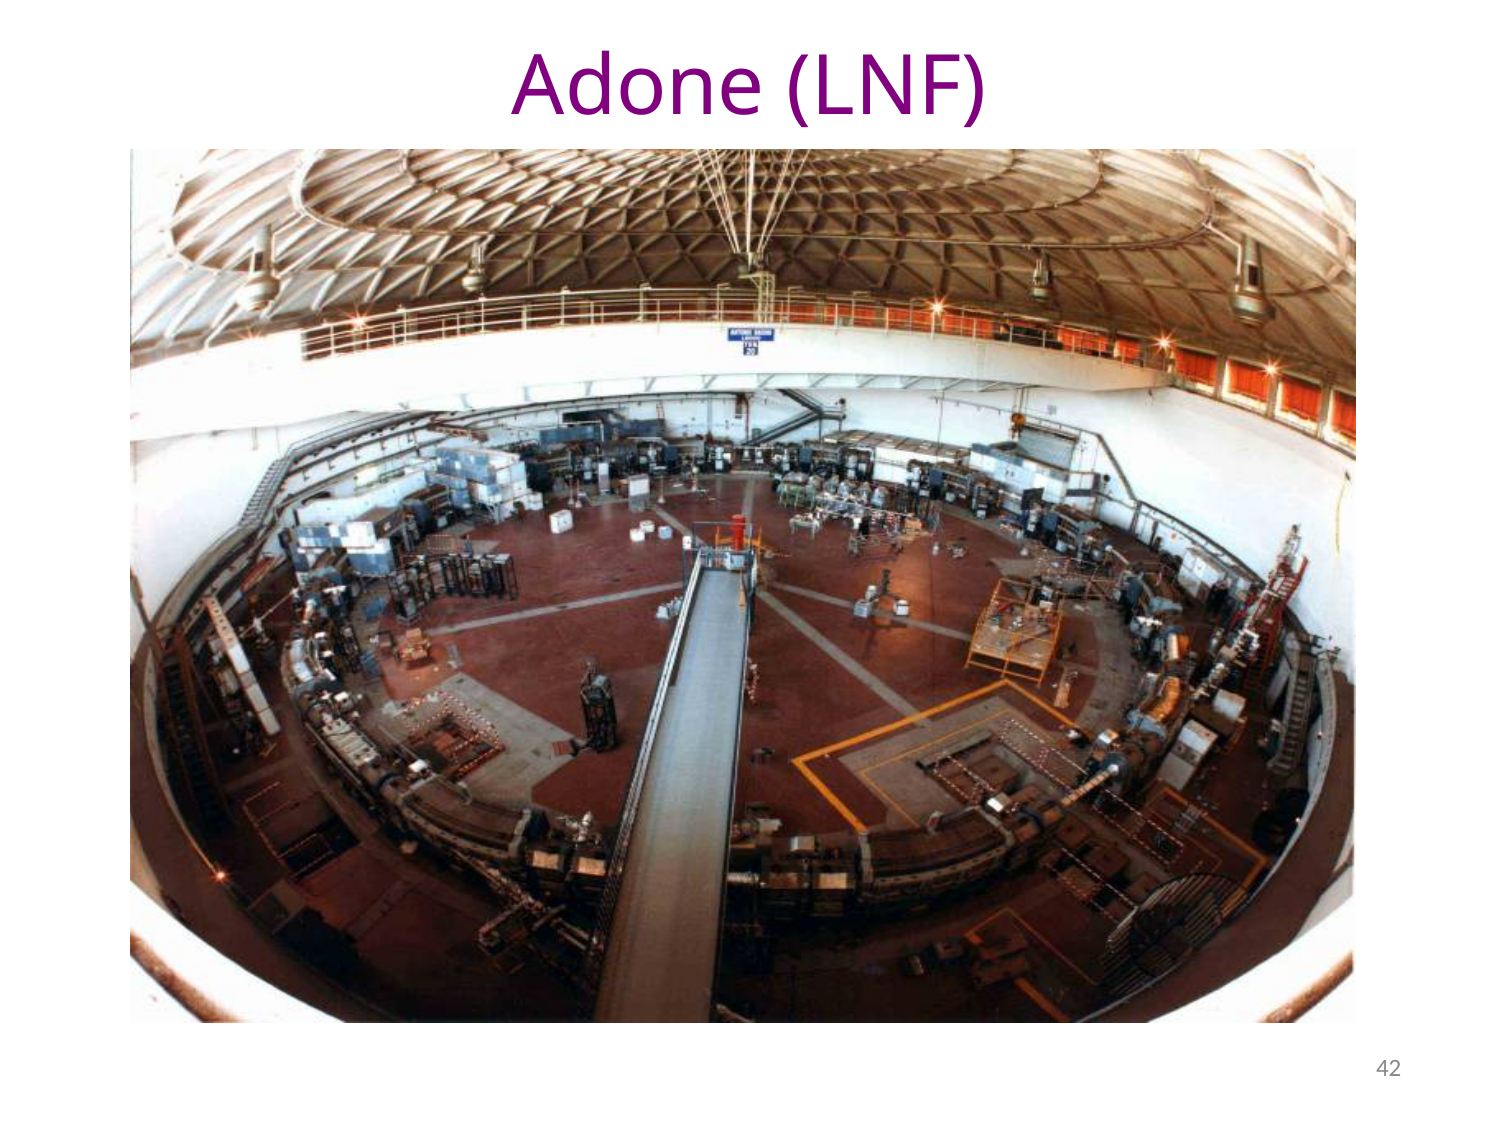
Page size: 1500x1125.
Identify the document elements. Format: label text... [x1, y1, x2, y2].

text_box Adone (LNF) [75, 0, 1424, 148]
text_box <numero> [1074, 1042, 1417, 1095]
picture [130, 149, 1356, 1023]
